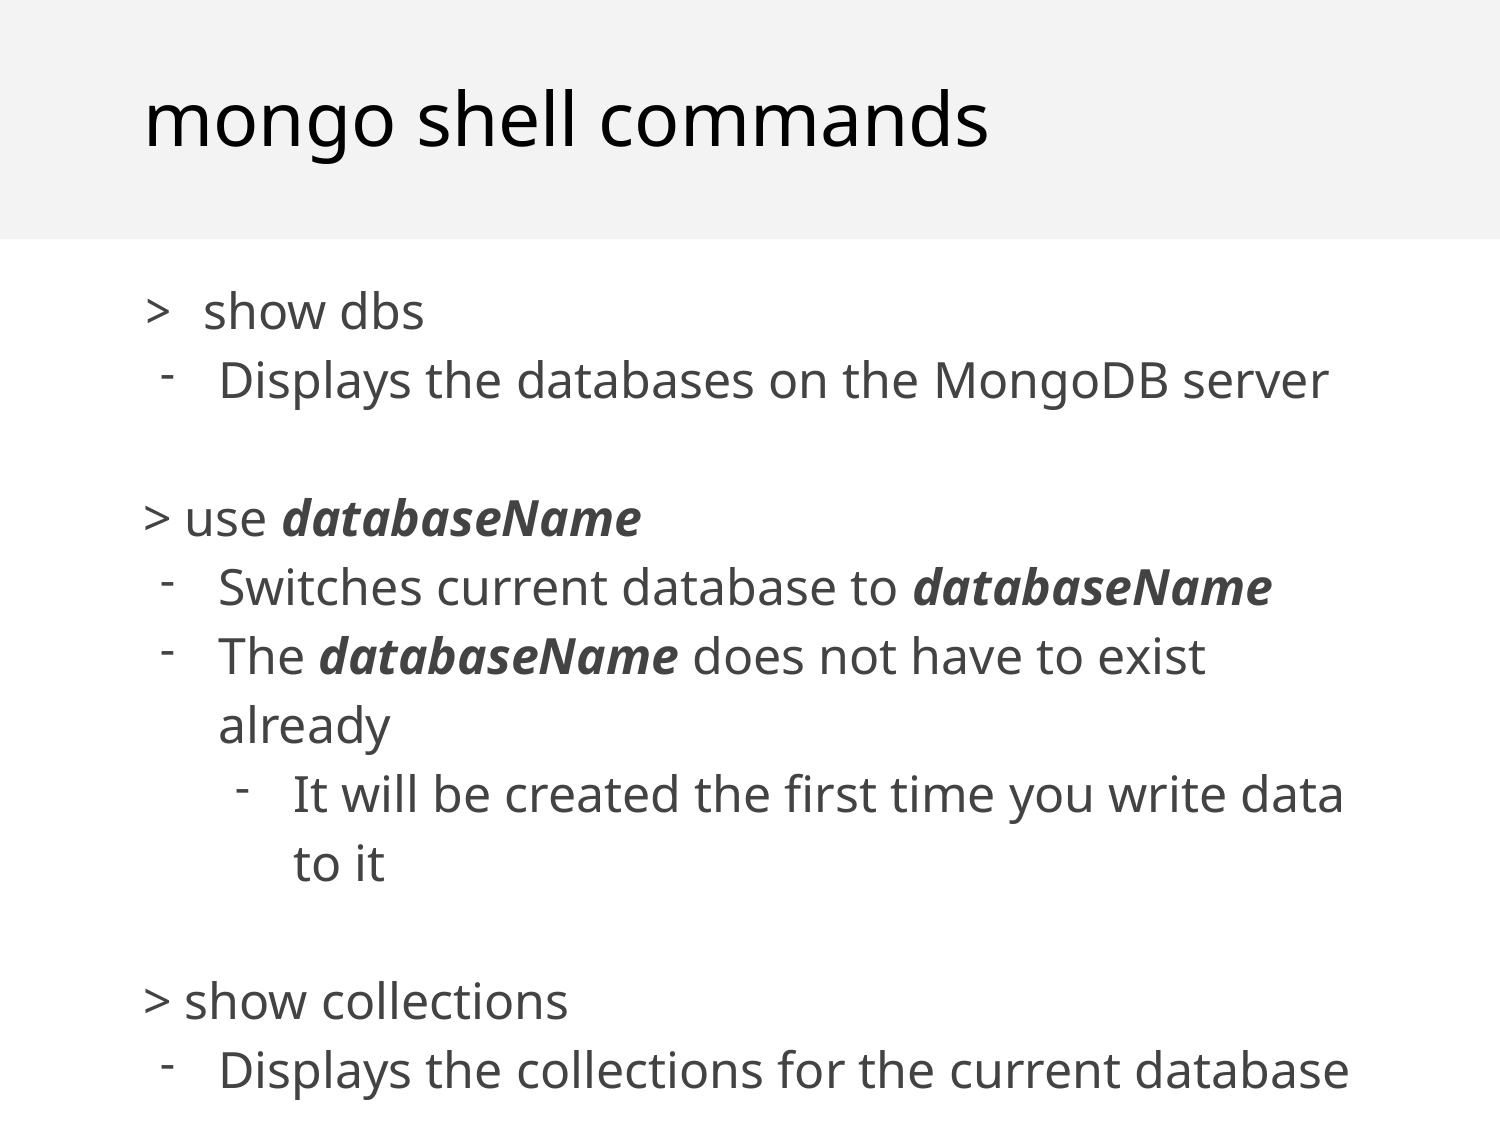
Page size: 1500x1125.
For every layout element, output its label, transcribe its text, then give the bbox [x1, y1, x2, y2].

list > show dbs Displays the databases on the MongoDB server > use databaseName Switches current database to databaseName The databaseName does not have to exist already It will be created the first time you write data to it > show collections Displays the collections for the current database [128, 255, 1372, 1004]
title mongo shell commands [128, 56, 1372, 183]
